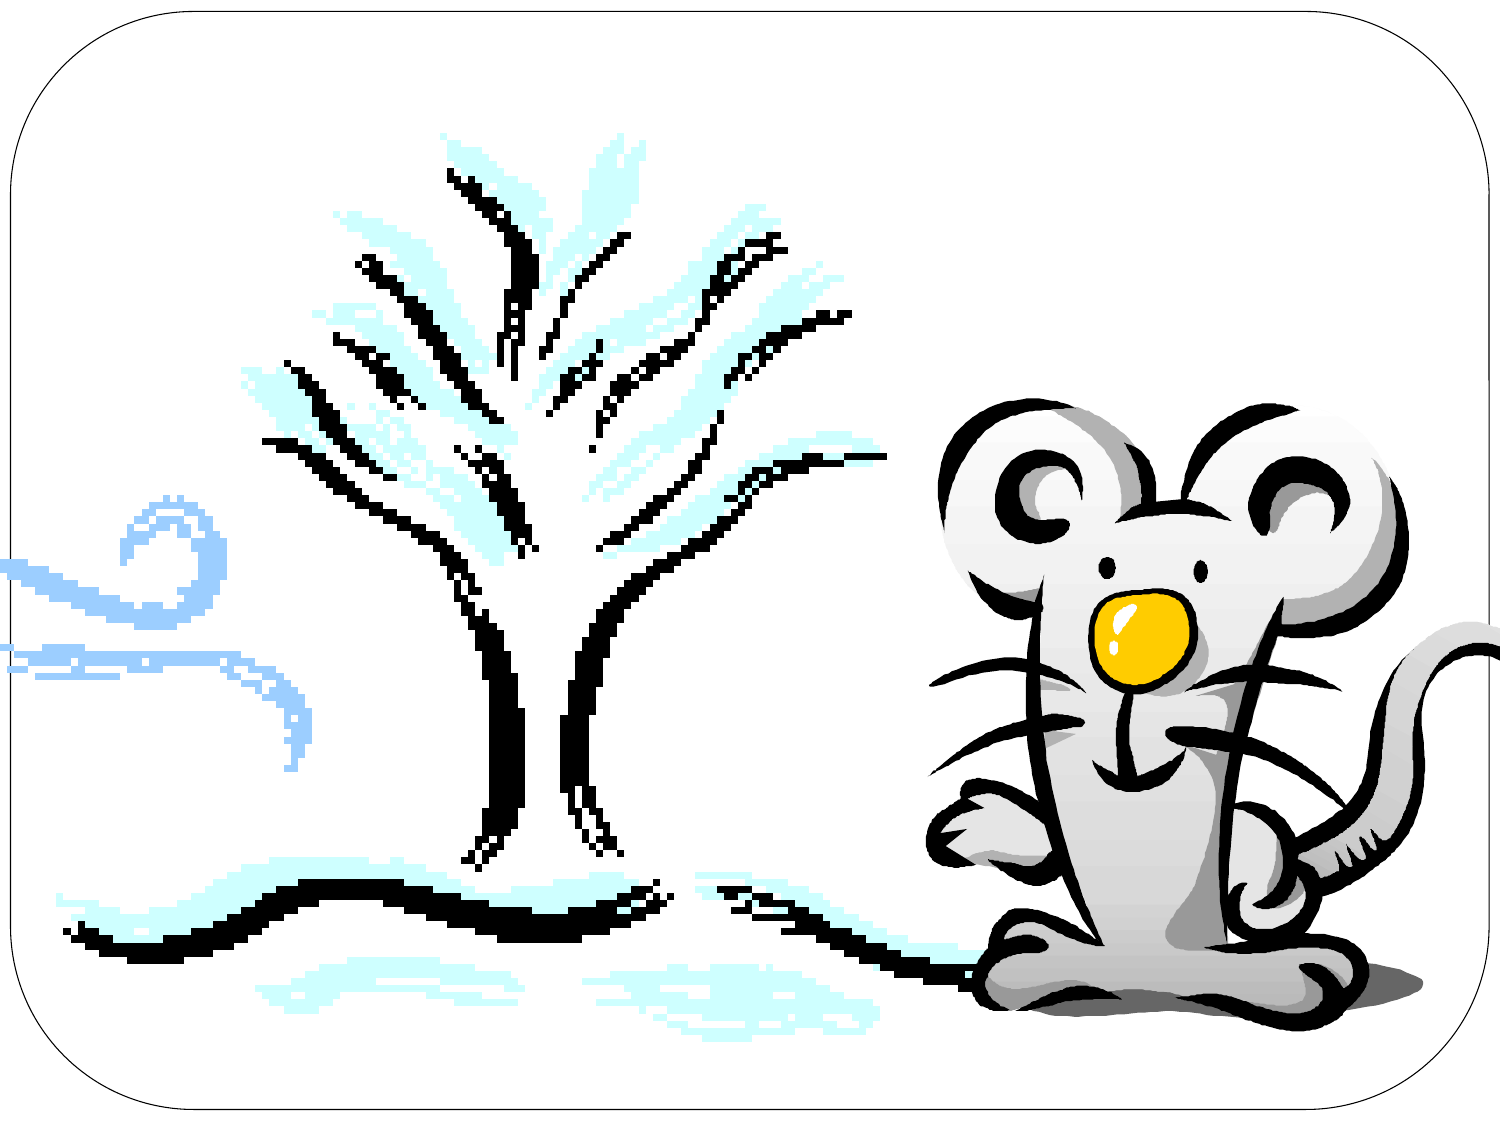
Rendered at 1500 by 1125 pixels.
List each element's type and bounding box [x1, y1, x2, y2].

picture [0, 105, 1500, 1079]
